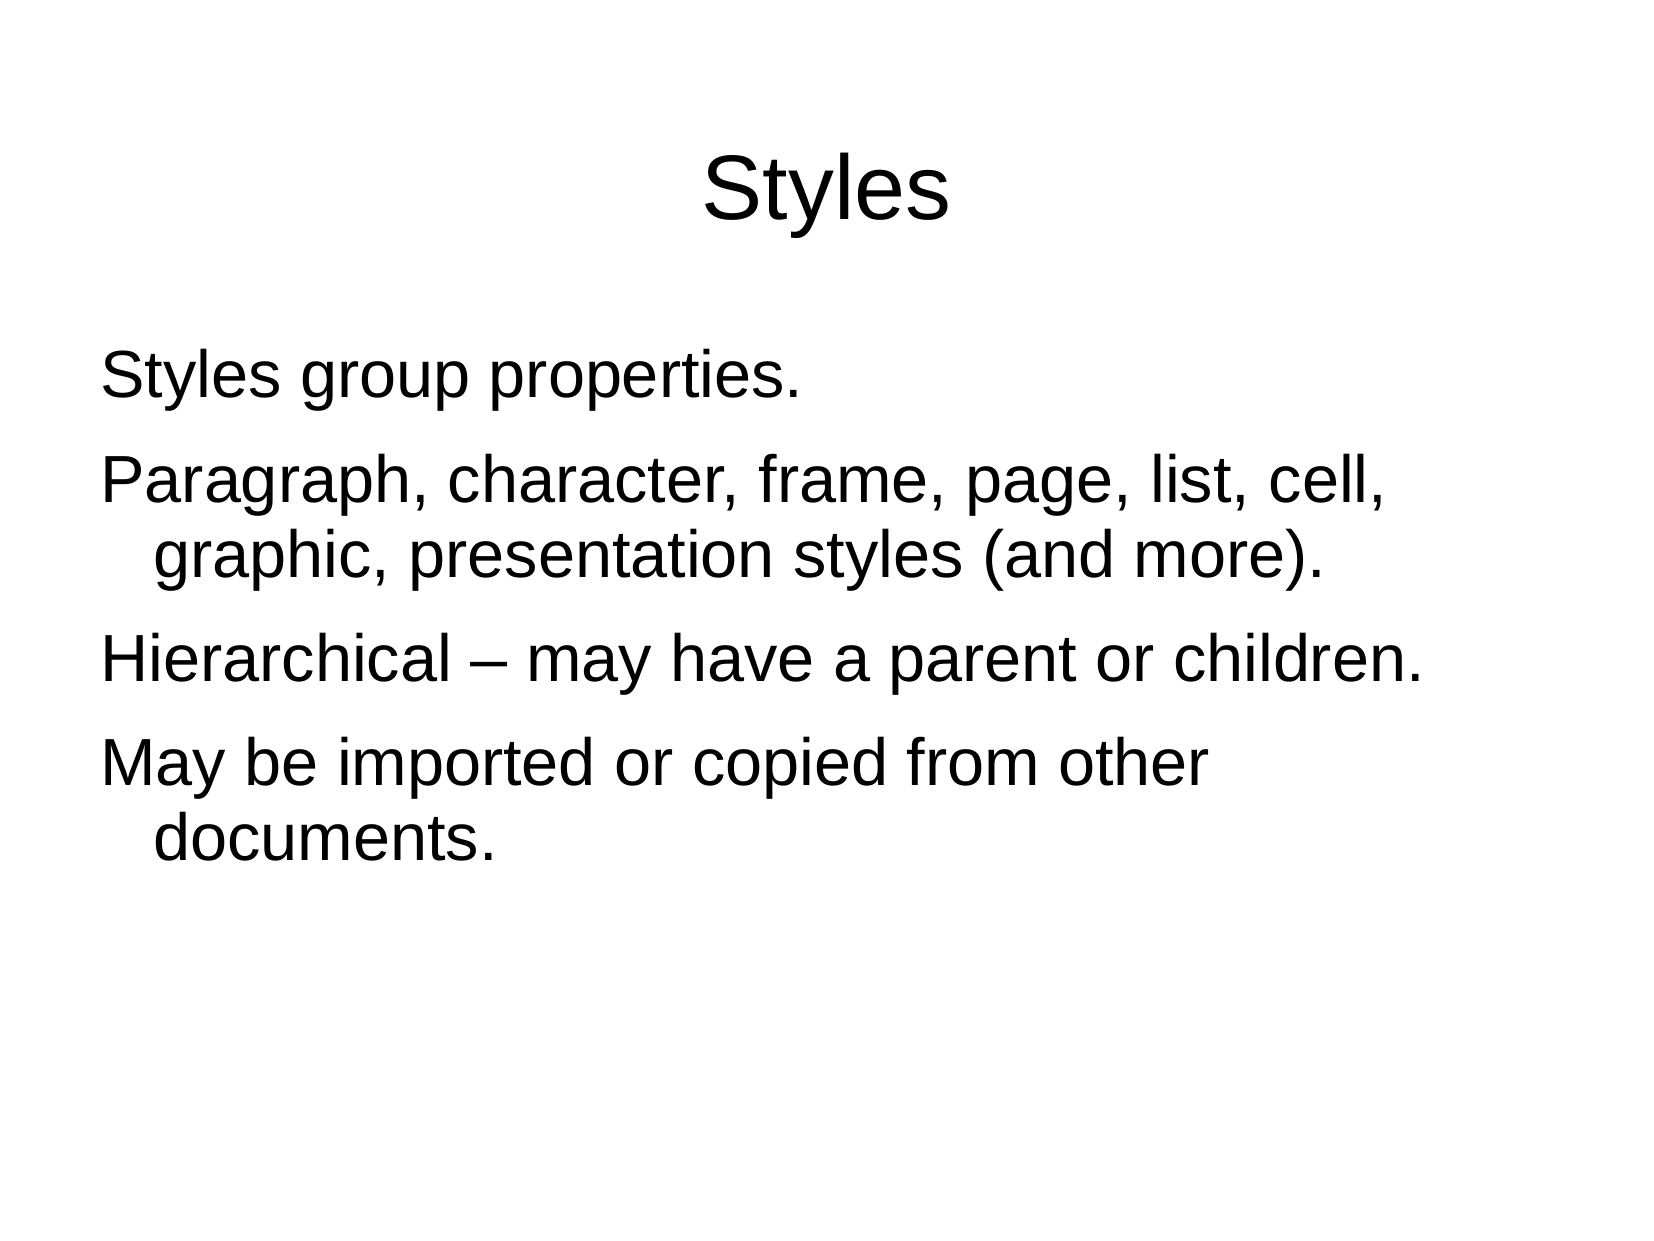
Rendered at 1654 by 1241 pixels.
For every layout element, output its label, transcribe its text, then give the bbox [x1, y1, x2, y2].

list Styles group properties. Paragraph, character, frame, page, list, cell, graphic, presentation styles (and more). Hierarchical – may have a parent or children. May be imported or copied from other documents. [82, 337, 1571, 1094]
title Styles [82, 75, 1571, 301]
